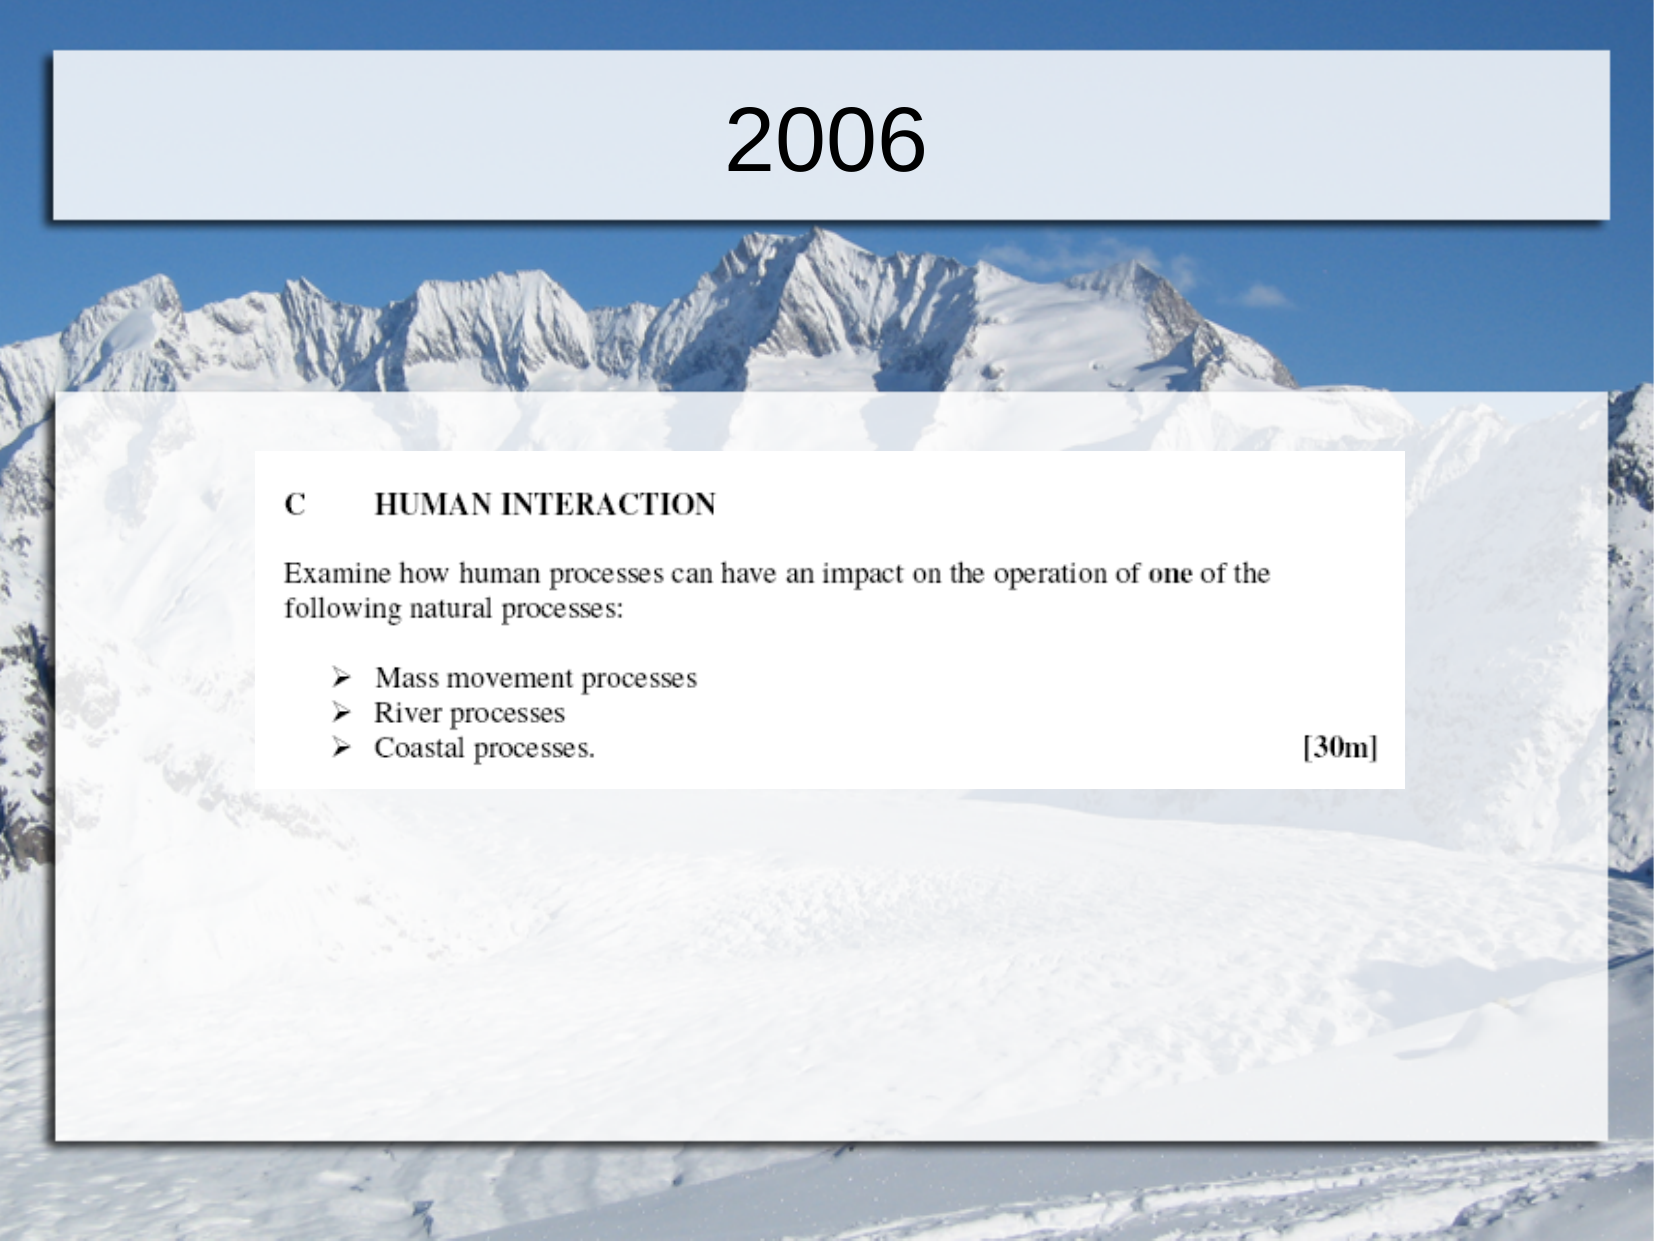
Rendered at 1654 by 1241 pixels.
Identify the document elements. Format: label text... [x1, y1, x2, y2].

title 2006 [59, 68, 1595, 212]
picture [0, 0, 1654, 1241]
